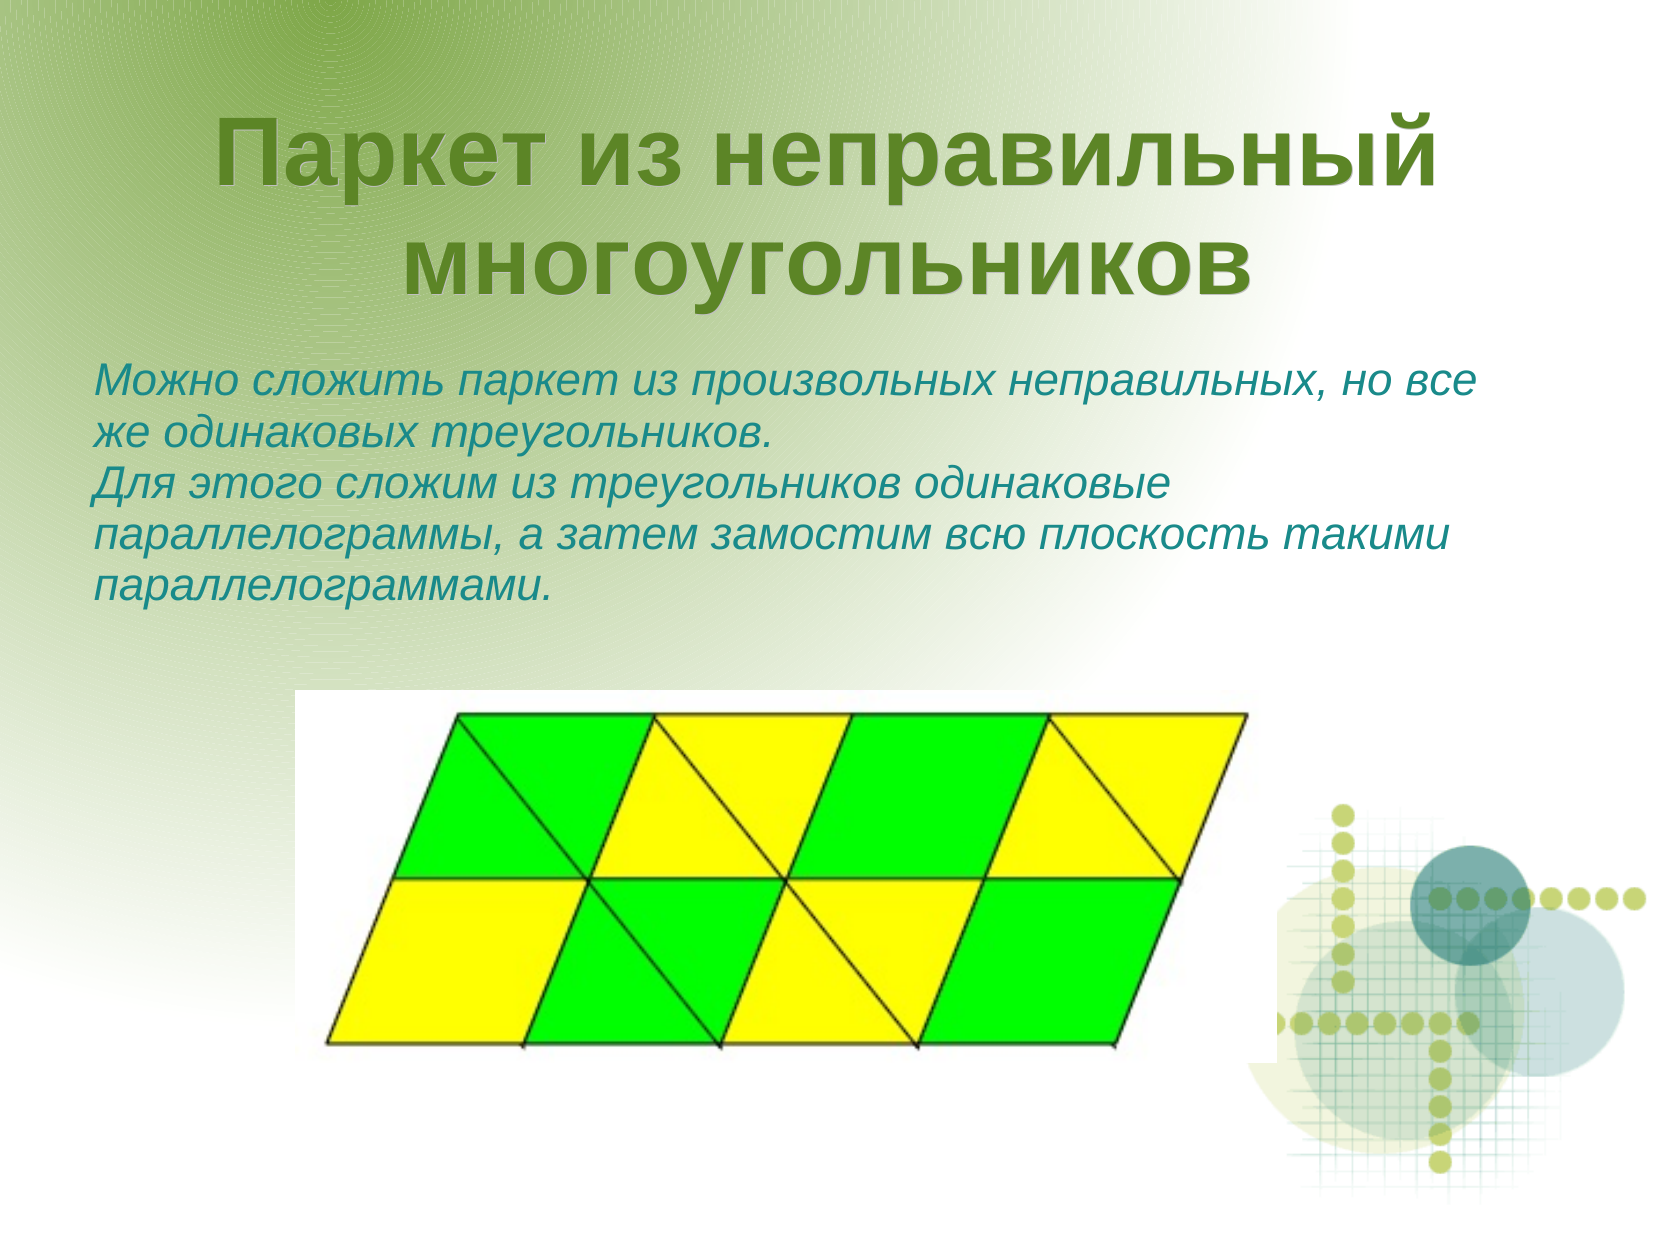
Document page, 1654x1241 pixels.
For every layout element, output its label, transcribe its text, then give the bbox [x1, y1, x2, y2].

title Паркет из неправильный многоугольников [121, 97, 1534, 316]
picture [295, 713, 1654, 1211]
list Можно сложить паркет из произвольных неправильных, но все же одинаковых треугольников. Для этого сложим из треугольников одинаковые параллелограммы, а затем замостим всю плоскость такими параллелограммами. [93, 354, 1506, 713]
